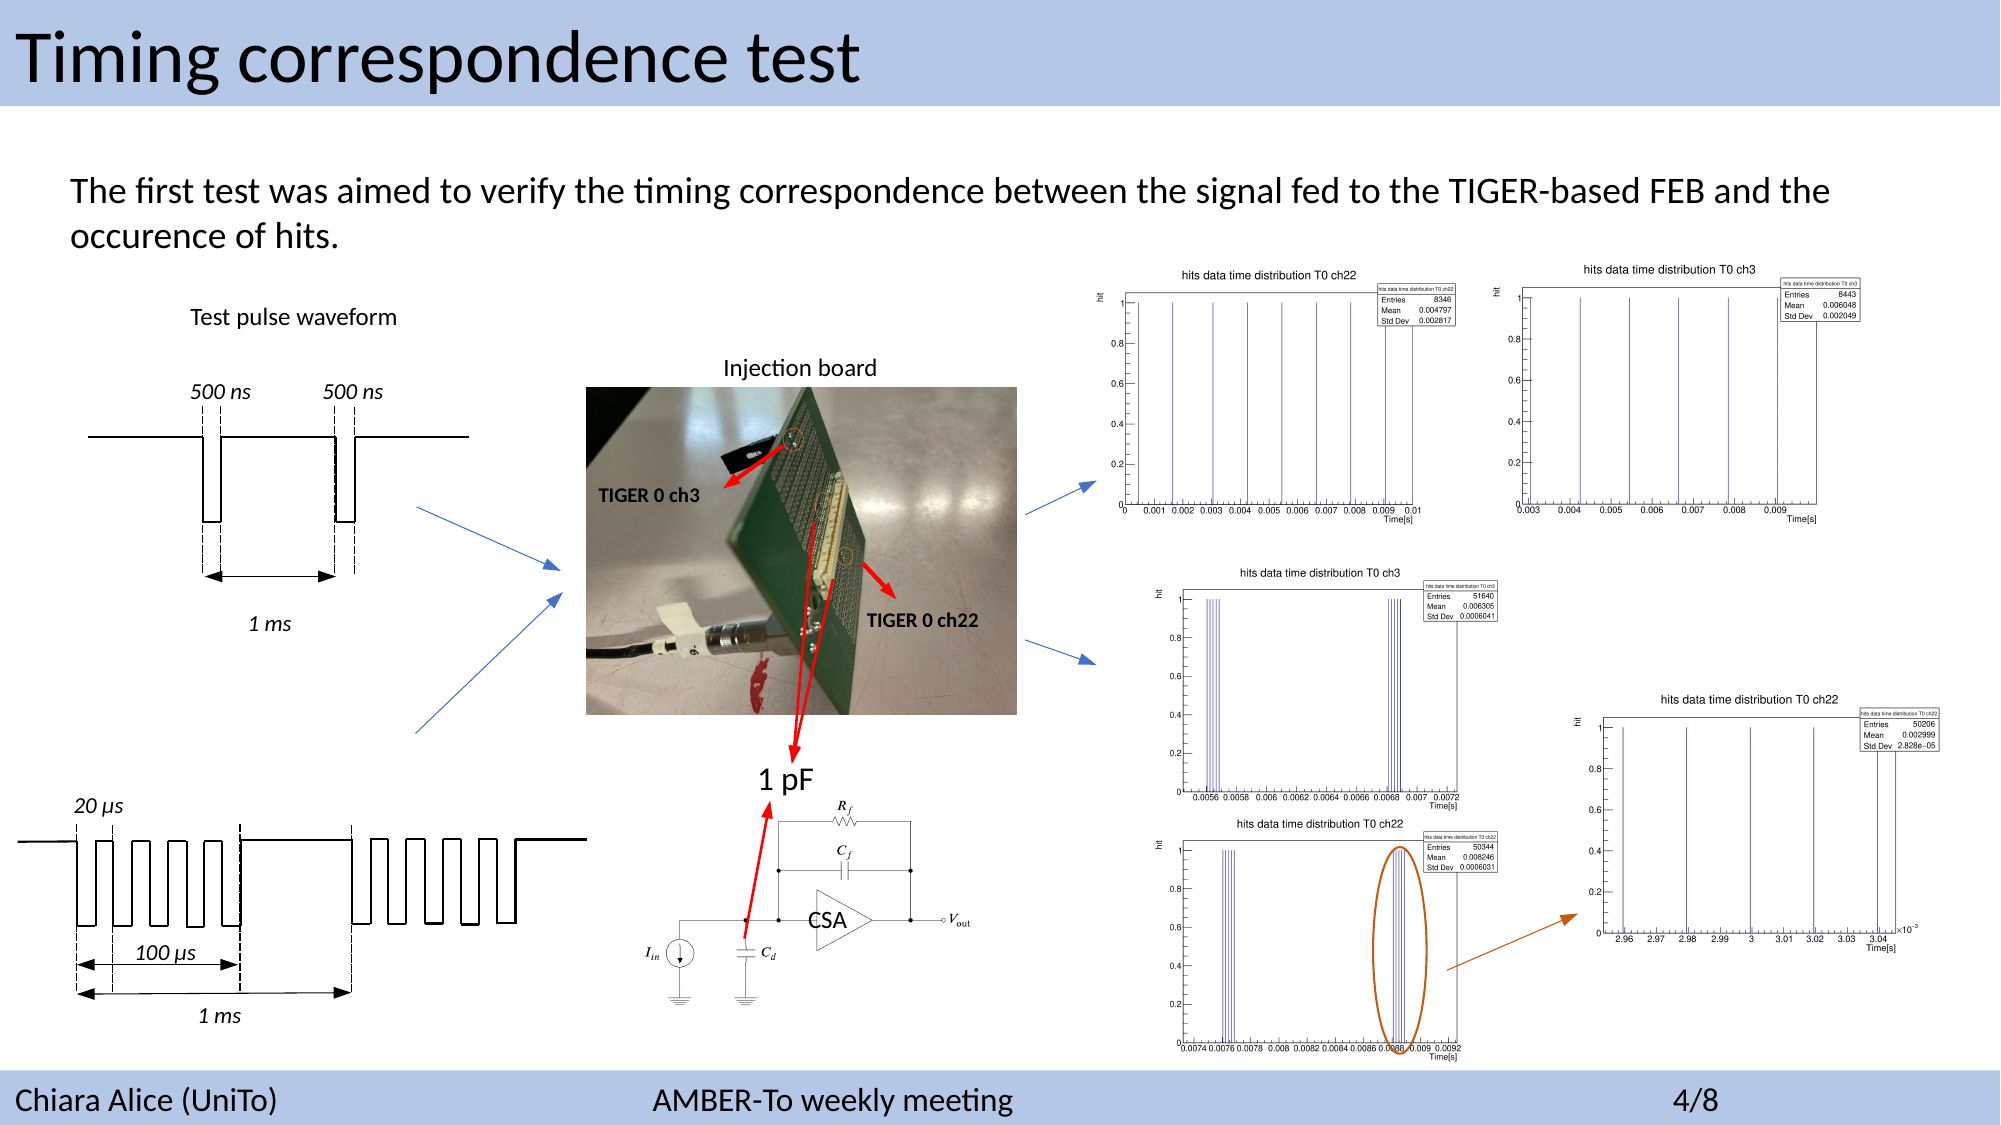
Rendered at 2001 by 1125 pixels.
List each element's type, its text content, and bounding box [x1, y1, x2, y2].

text_box TIGER 0 ch22 [851, 599, 1048, 648]
text_box Injection board [617, 343, 984, 389]
text_box 1 pF [742, 750, 893, 799]
text_box 500 ns [169, 369, 285, 412]
text_box Chiara Alice (UniTo) AMBER-To weekly meeting 4/8 [0, 1070, 2000, 1125]
picture [1135, 564, 1505, 1068]
text_box 100 µs [119, 929, 231, 973]
text_box The first test was aimed to verify the timing correspondence between the signal fed to the TIGER-based FEB and the occurence of hits. [55, 158, 1945, 265]
text_box 1 ms [232, 601, 348, 645]
text_box Test pulse waveform [117, 292, 471, 339]
text_box TIGER 0 ch3 [583, 473, 786, 523]
picture [1471, 260, 1868, 531]
text_box 20 µs [53, 782, 165, 826]
text_box Timing correspondence test [0, 0, 2000, 107]
picture [638, 799, 1010, 1011]
text_box 1 ms [182, 992, 294, 1036]
picture [1552, 690, 1947, 960]
text_box CSA [793, 895, 944, 942]
picture [586, 387, 1017, 715]
picture [1075, 266, 1463, 531]
text_box 500 ns [302, 369, 417, 413]
